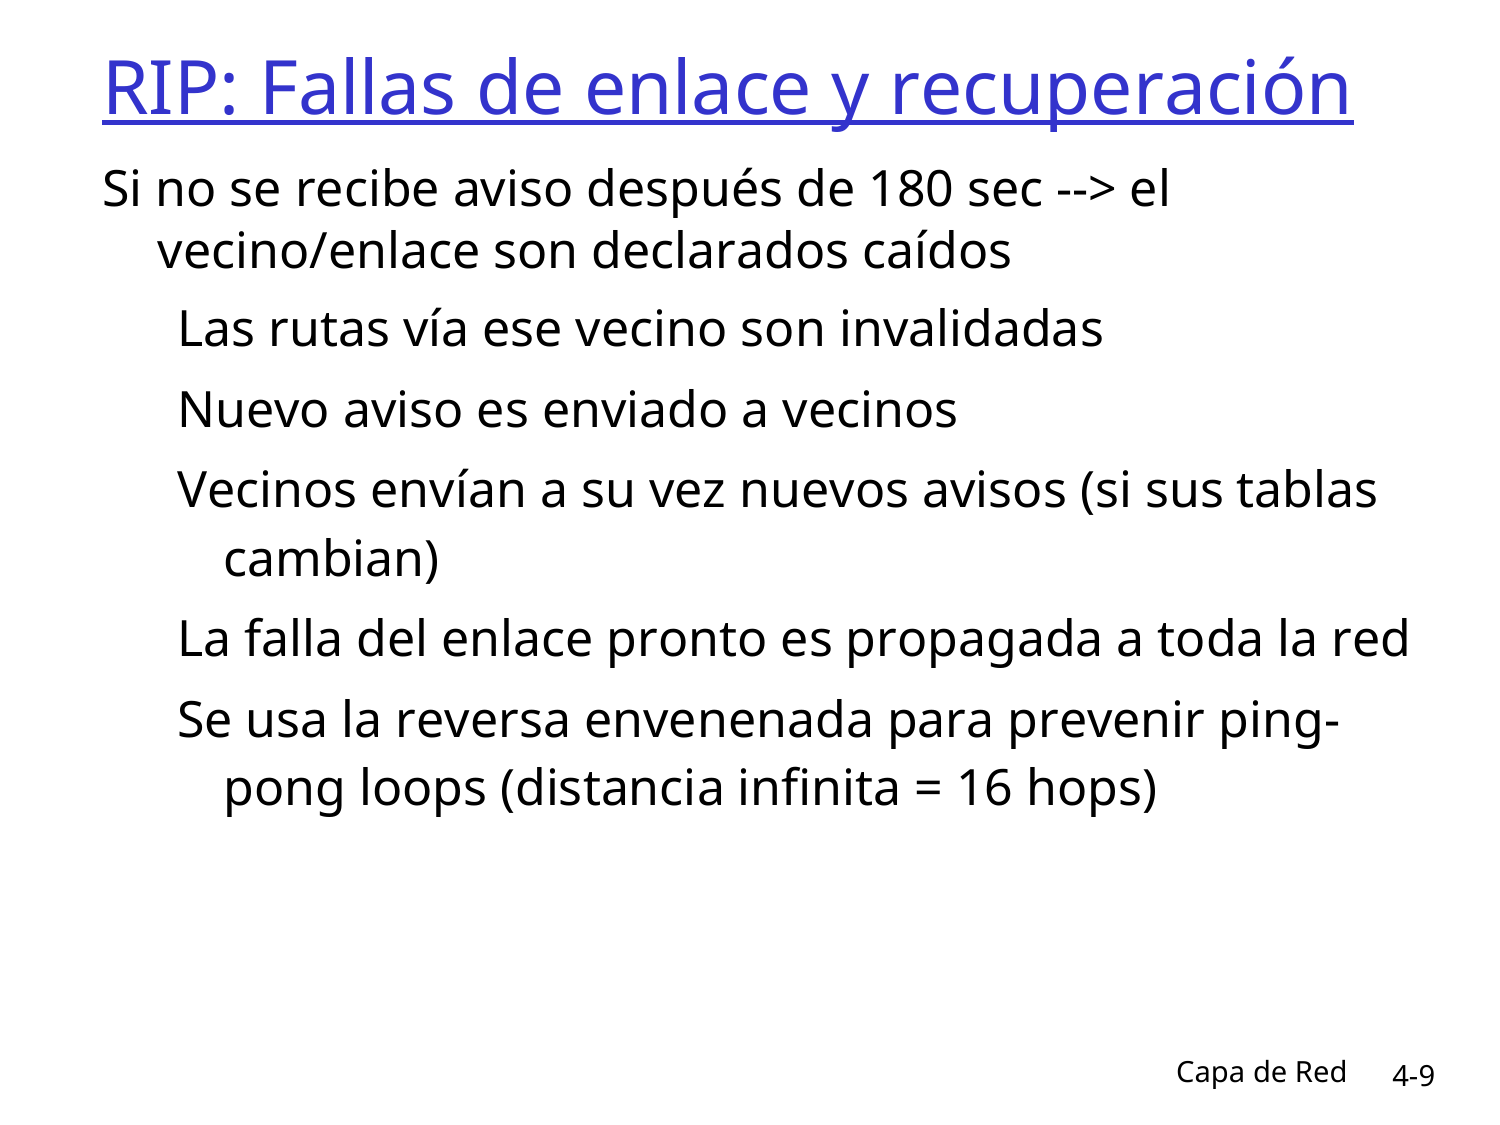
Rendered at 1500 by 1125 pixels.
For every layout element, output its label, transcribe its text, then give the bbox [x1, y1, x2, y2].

title RIP: Fallas de enlace y recuperación [87, 15, 1463, 149]
list Si no se recibe aviso después de 180 sec --> el vecino/enlace son declarados caídos Las rutas vía ese vecino son invalidadas Nuevo aviso es enviado a vecinos Vecinos envían a su vez nuevos avisos (si sus tablas cambian) La falla del enlace pronto es propagada a toda la red Se usa la reversa envenenada para prevenir ping-pong loops (distancia infinita = 16 hops) [87, 149, 1463, 1040]
